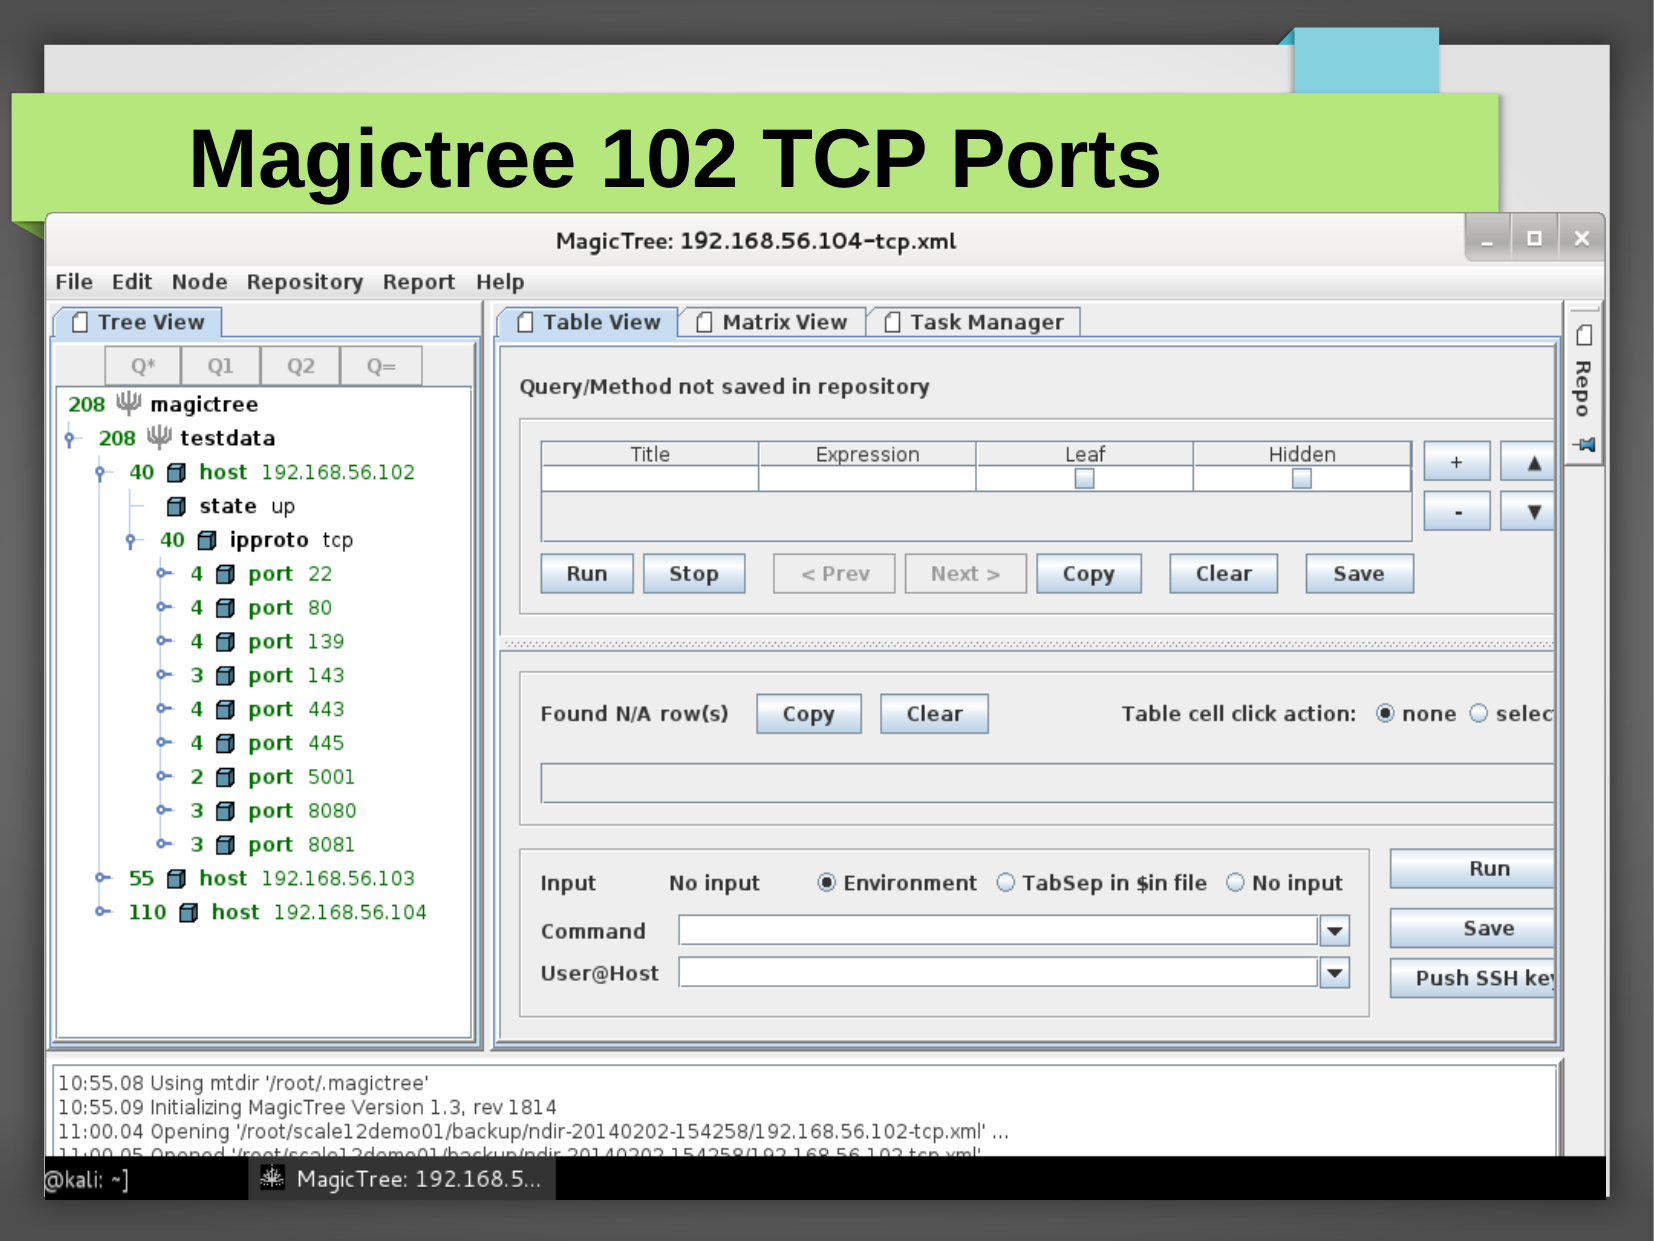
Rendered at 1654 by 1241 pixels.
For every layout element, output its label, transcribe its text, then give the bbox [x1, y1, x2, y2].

picture [0, 0, 1654, 1241]
text_box Magictree 102 TCP Ports [174, 105, 1202, 213]
